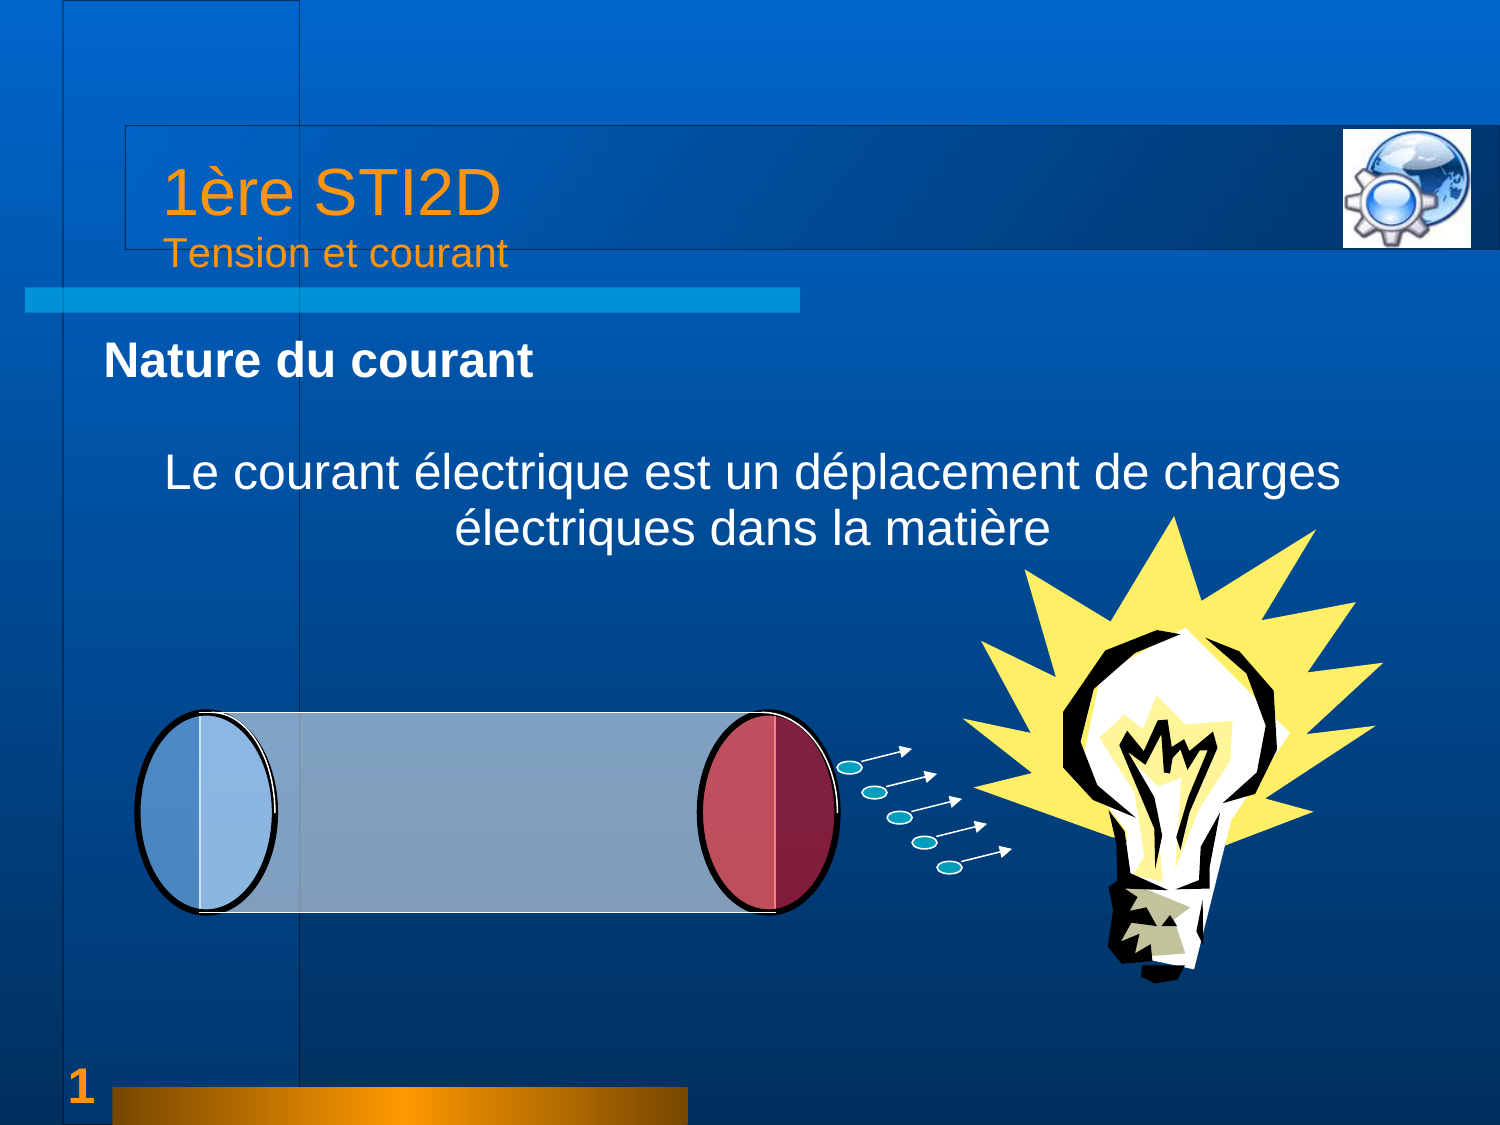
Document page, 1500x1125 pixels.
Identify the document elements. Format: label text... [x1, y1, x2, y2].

text_box [862, 786, 888, 799]
text_box [837, 761, 863, 774]
text_box [137, 713, 838, 912]
text_box [912, 836, 938, 849]
text_box [887, 811, 913, 824]
text_box [785, 715, 819, 743]
picture [962, 512, 1388, 988]
text_box Nature du courant Le courant électrique est un déplacement de charges électriques dans la matière [88, 325, 1418, 846]
text_box [937, 861, 962, 874]
picture [1343, 129, 1471, 248]
